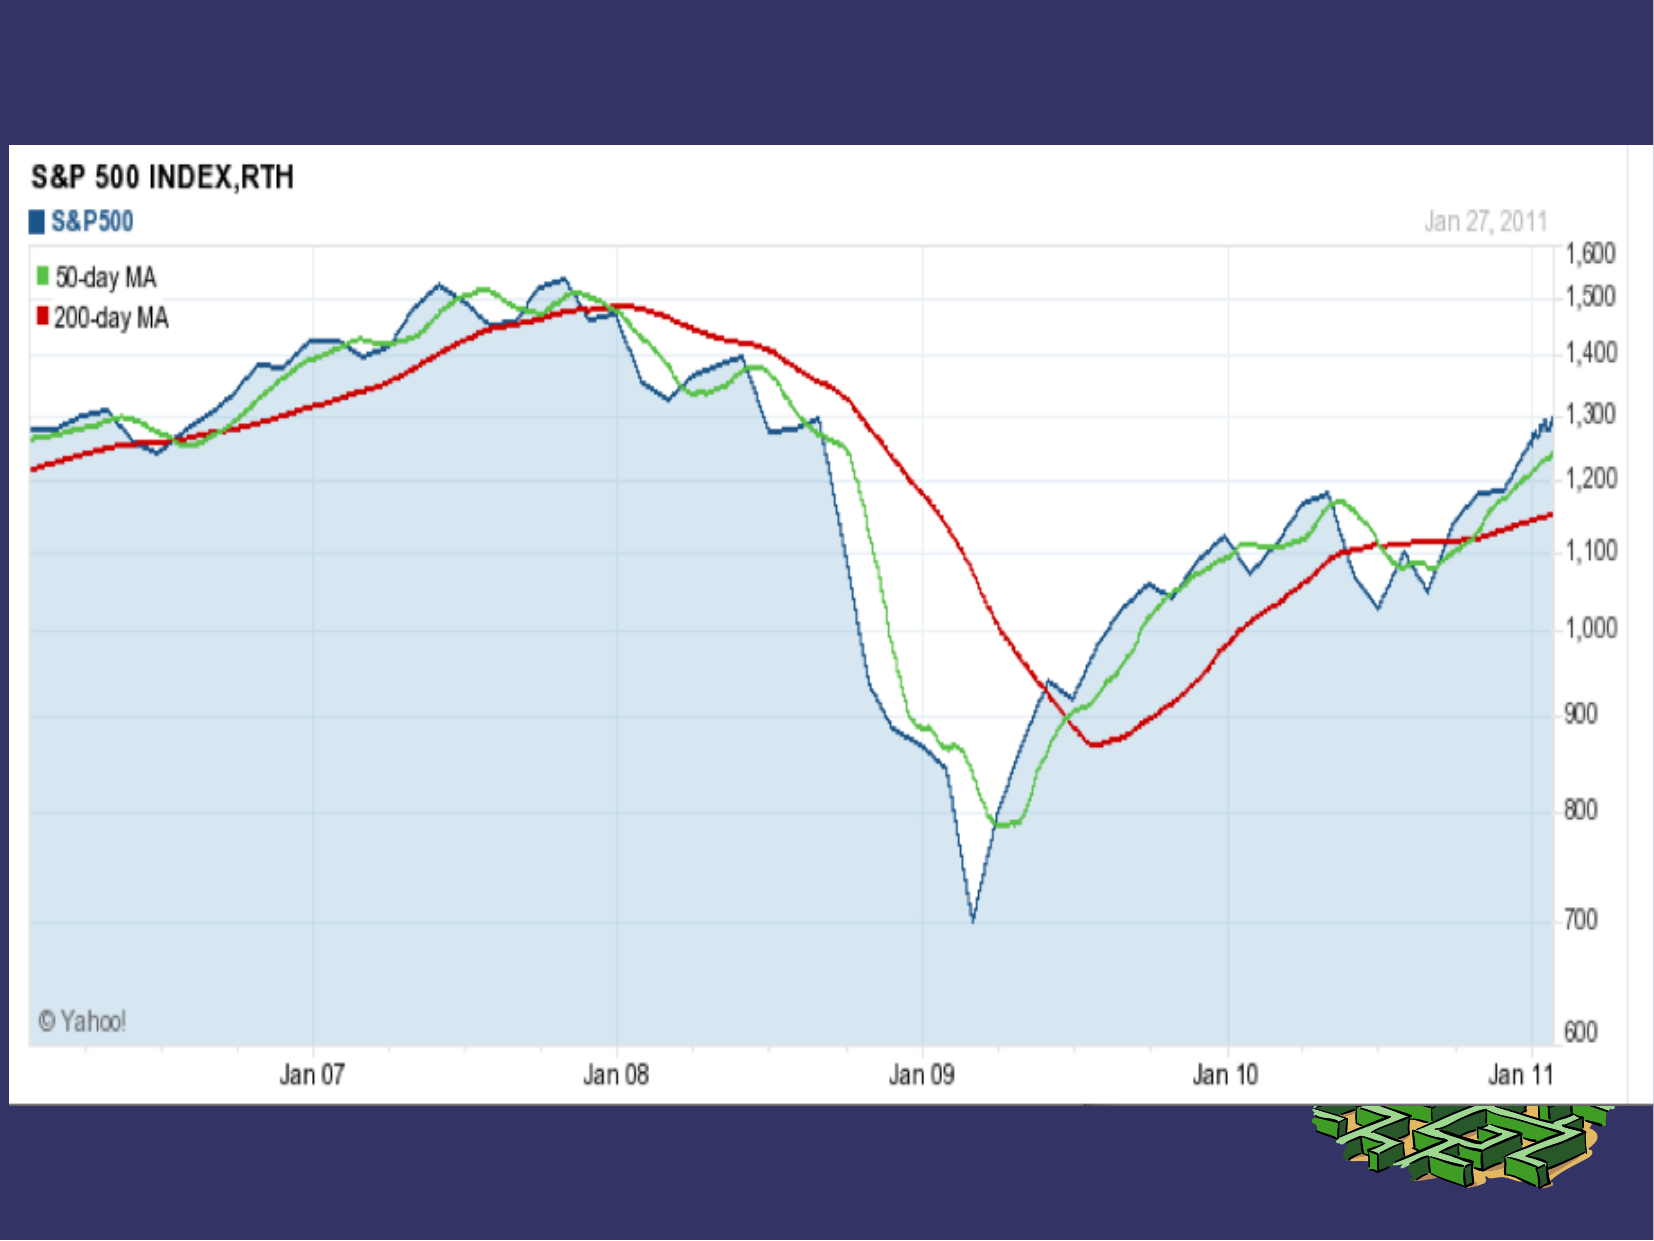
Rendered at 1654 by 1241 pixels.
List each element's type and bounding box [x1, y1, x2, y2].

picture [9, 145, 1654, 1106]
